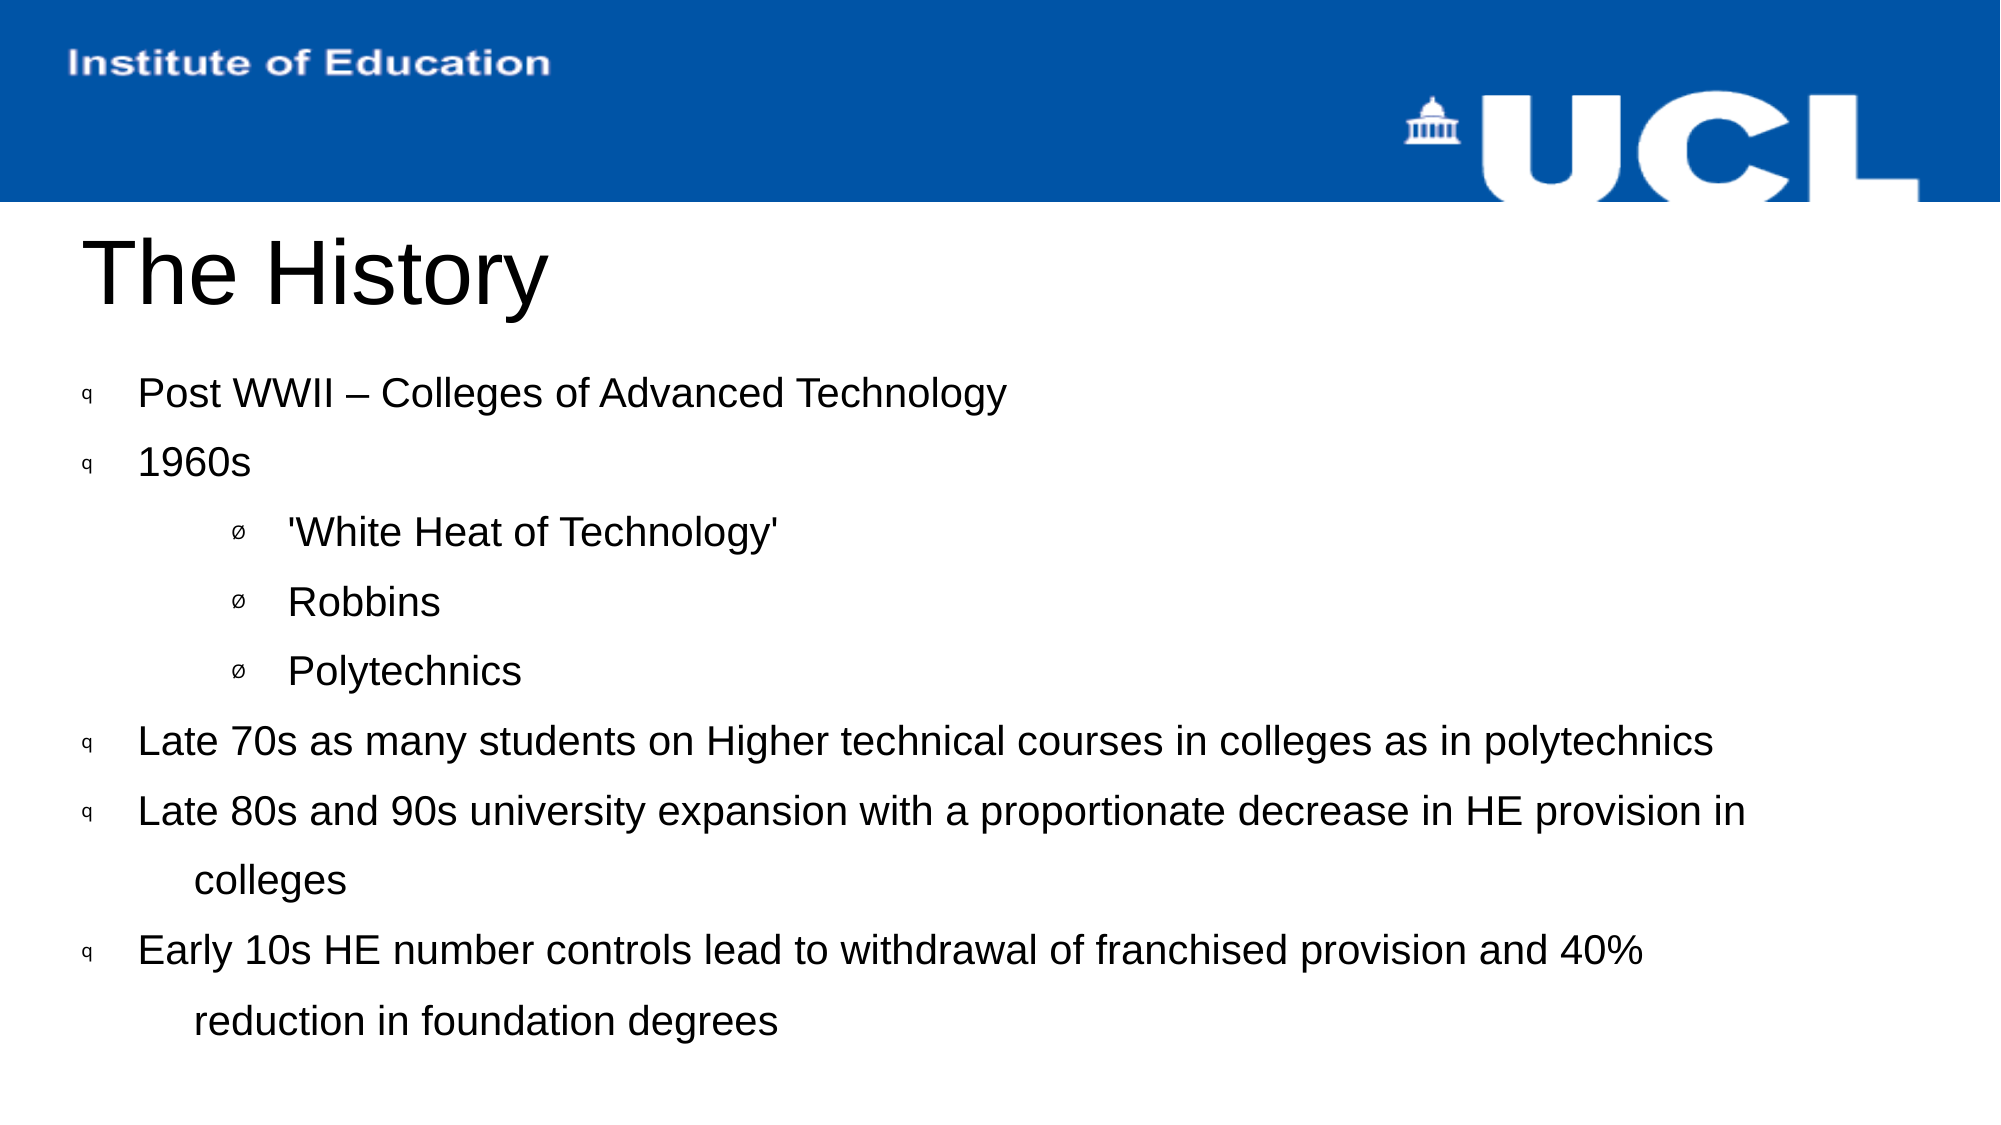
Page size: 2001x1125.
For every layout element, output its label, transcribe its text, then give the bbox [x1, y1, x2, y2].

text_box The History [66, 213, 1455, 332]
text_box Post WWII – Colleges of Advanced Technology 1960s 'White Heat of Technology' Robbins Polytechnics Late 70s as many students on Higher technical courses in colleges as in polytechnics Late 80s and 90s university expansion with a proportionate decrease in HE provision in colleges Early 10s HE number controls lead to withdrawal of franchised provision and 40% reduction in foundation degrees [66, 338, 1796, 1054]
